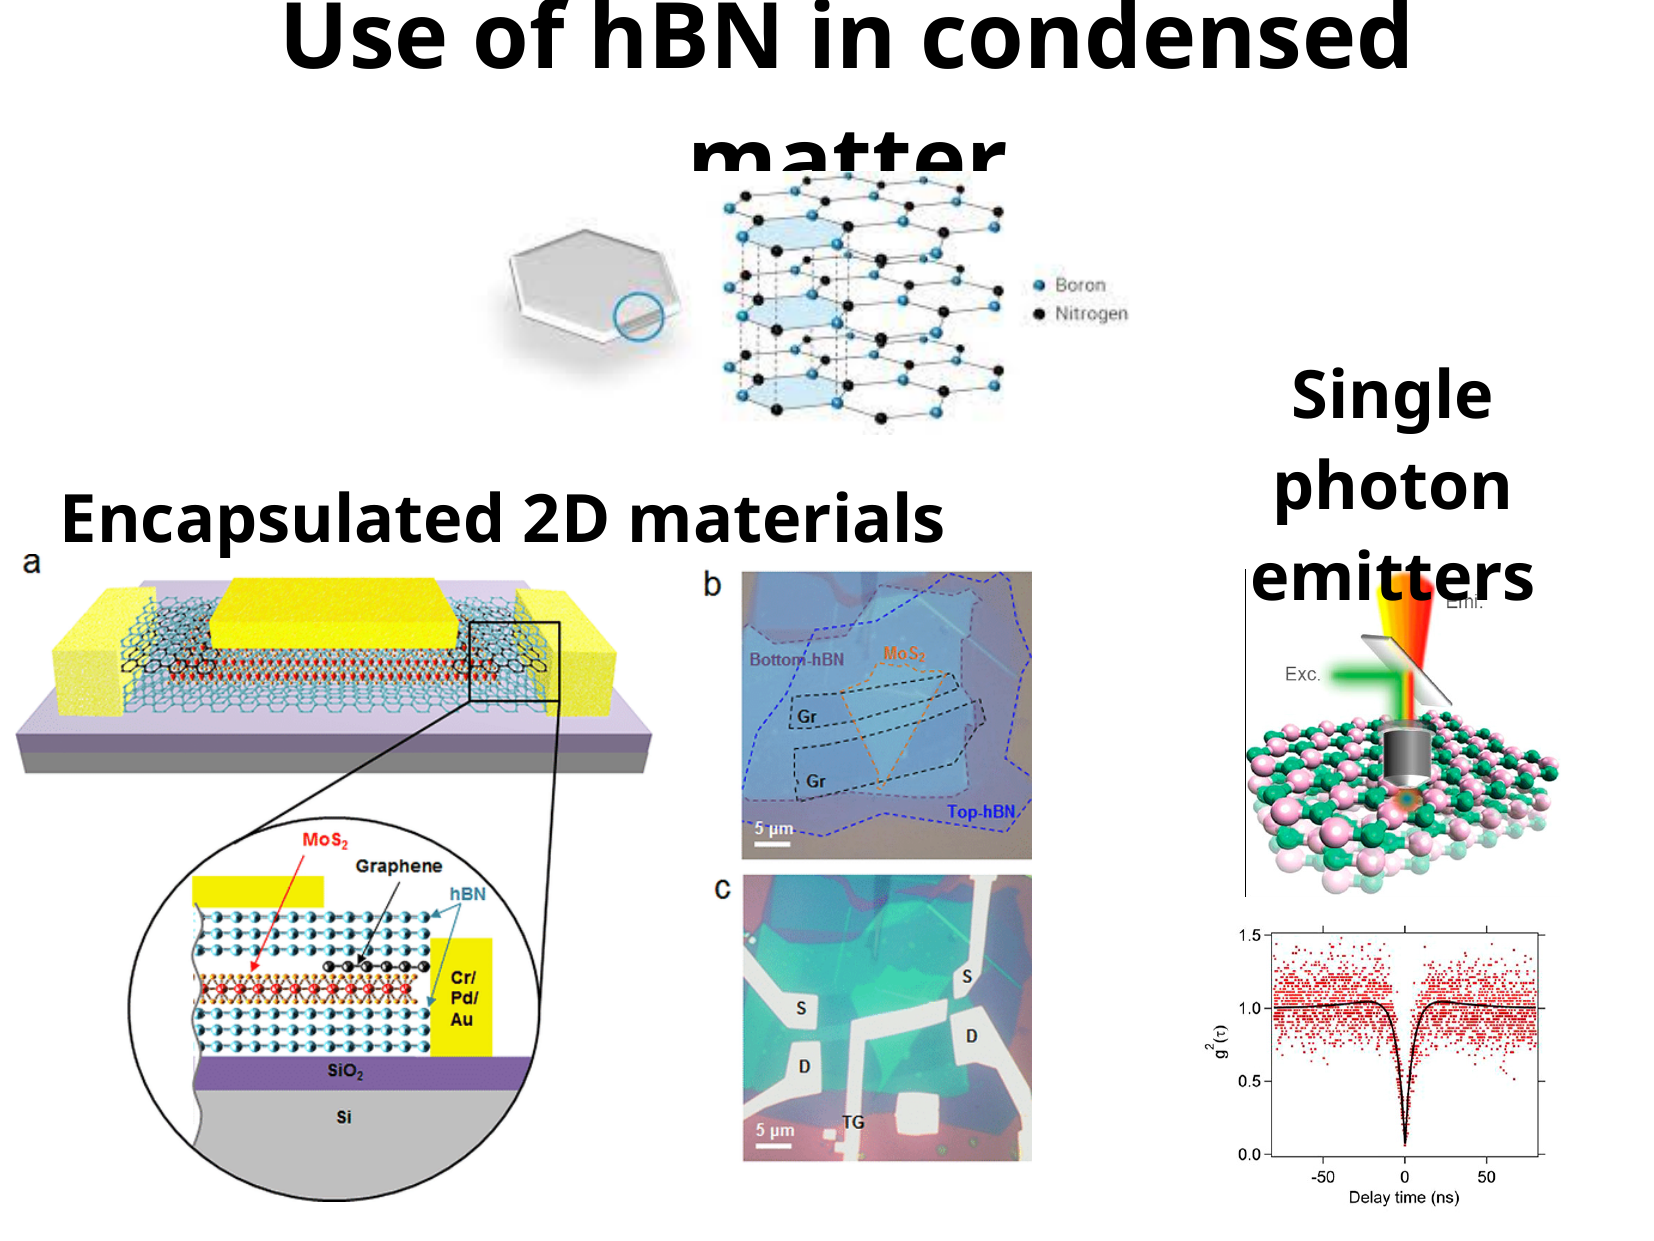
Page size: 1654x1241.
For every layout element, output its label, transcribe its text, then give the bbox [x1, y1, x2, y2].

picture [1446, 570, 1460, 578]
picture [1263, 570, 1277, 578]
picture [1245, 569, 1561, 897]
picture [410, 171, 1141, 436]
title Use of hBN in condensed matter [120, 0, 1576, 196]
picture [1202, 913, 1546, 1216]
text_box Encapsulated 2D materials [45, 463, 1096, 571]
picture [15, 554, 1032, 1202]
text_box Single photon emitters [1230, 339, 1557, 556]
